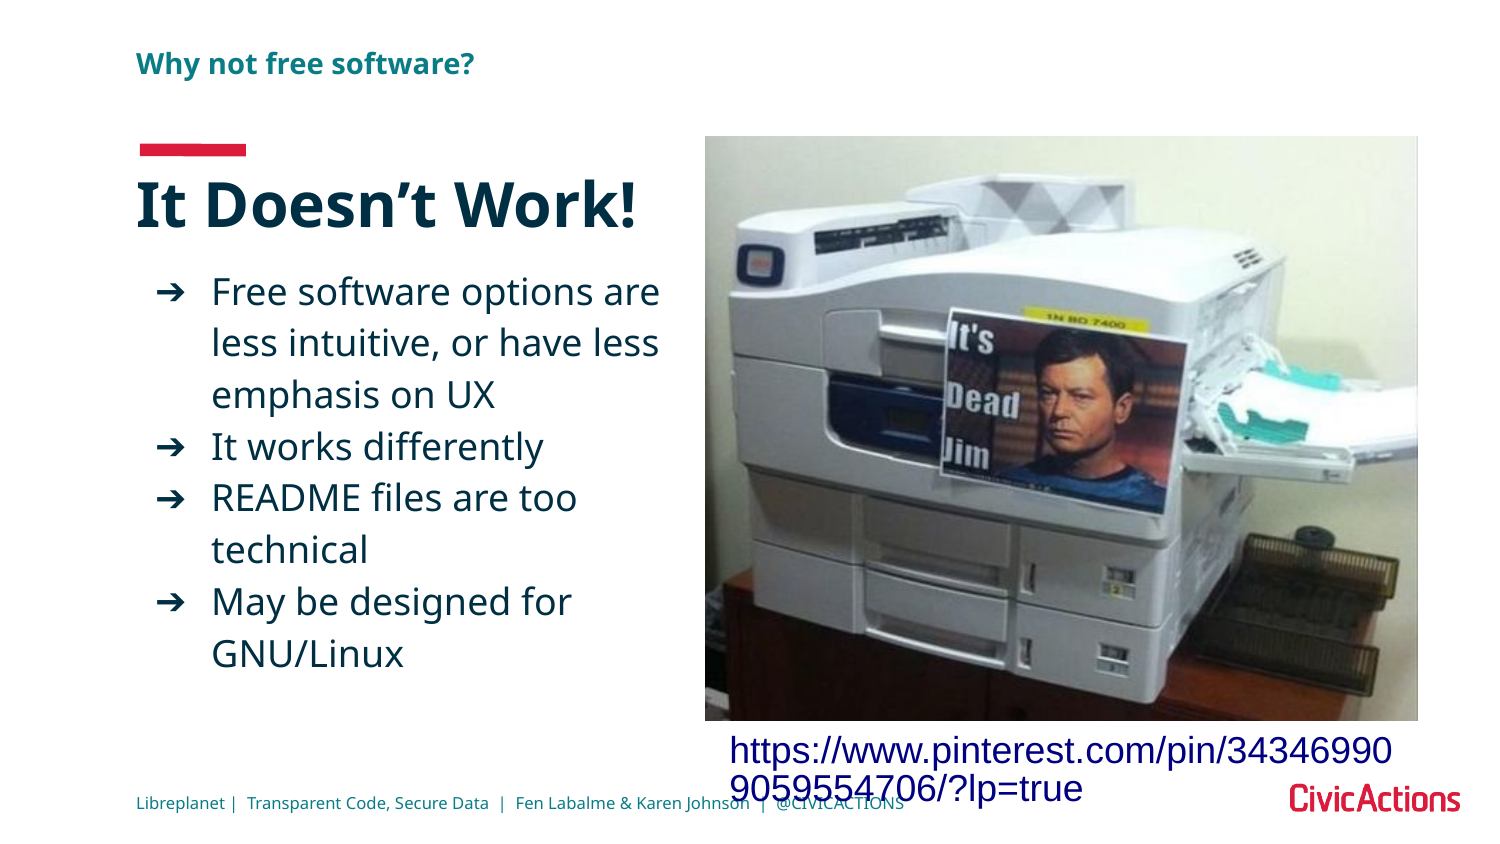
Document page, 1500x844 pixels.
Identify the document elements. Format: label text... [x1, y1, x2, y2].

title Why not free software? [121, 30, 1375, 112]
picture [705, 136, 1418, 721]
list It Doesn’t Work! Free software options are less intuitive, or have less emphasis on UX It works differently README files are too technical May be designed for GNU/Linux [121, 150, 681, 721]
text_box https://www.pinterest.com/pin/343469909059554706/?lp=true [714, 711, 1427, 778]
text_box Libreplanet | Transparent Code, Secure Data | Fen Labalme & Karen Johnson | @CIVICACTIONS [121, 778, 1467, 817]
